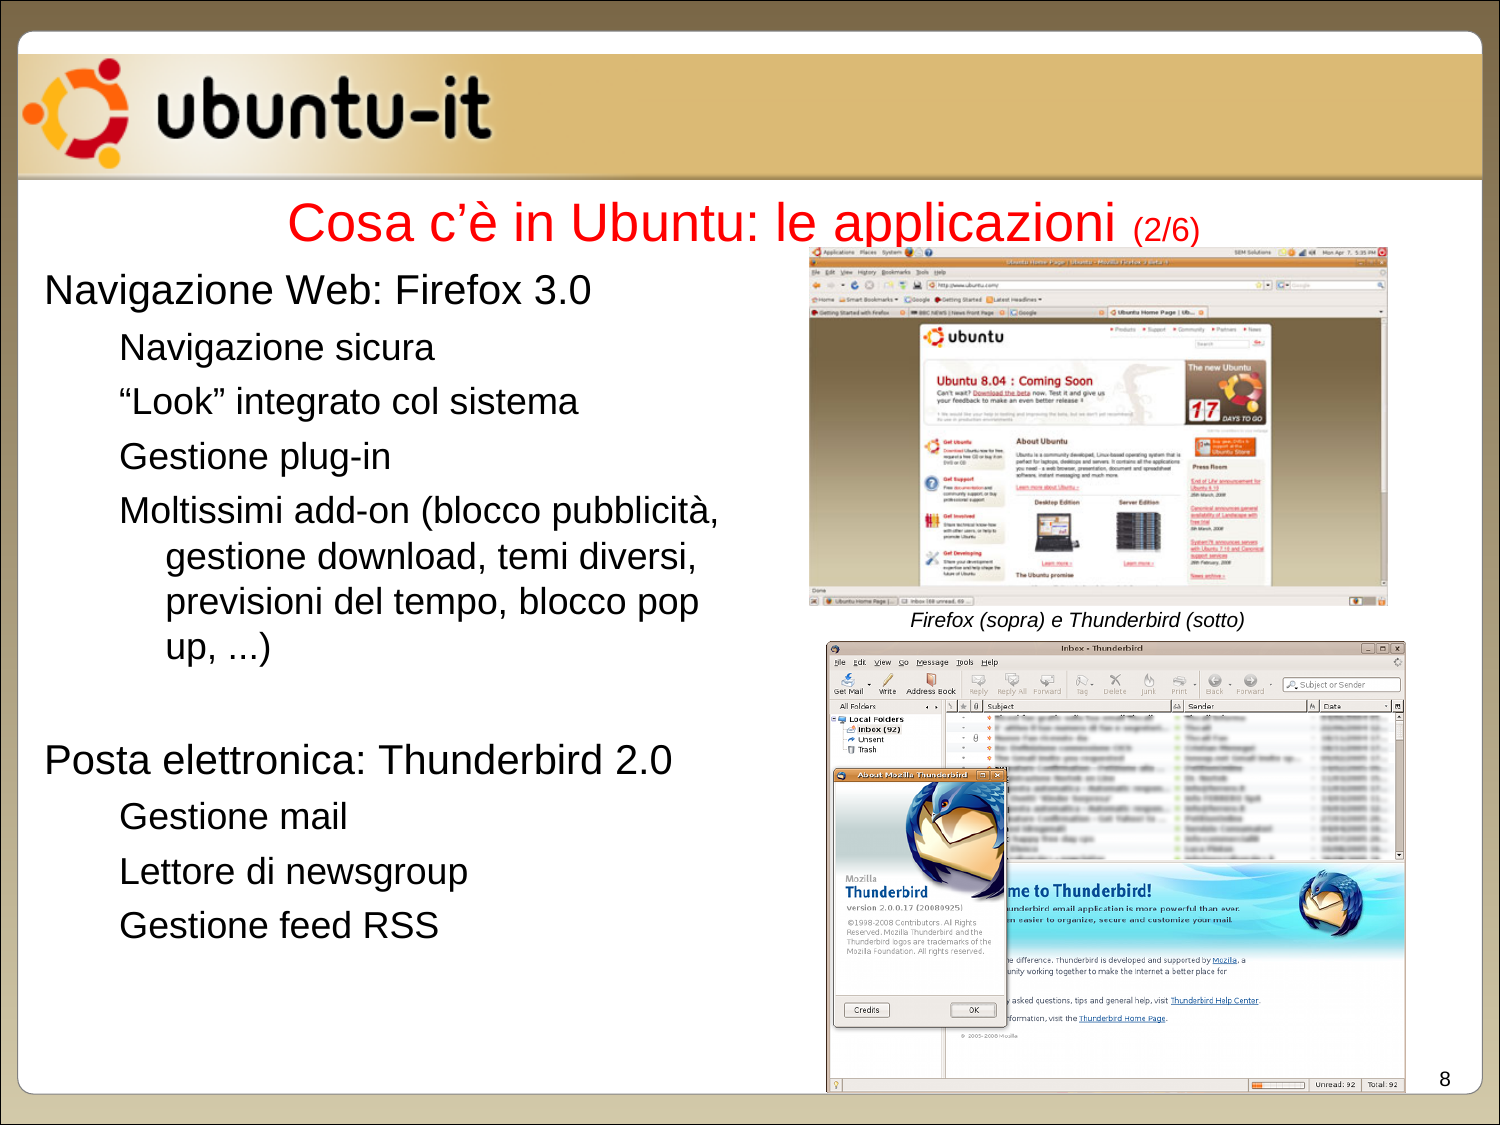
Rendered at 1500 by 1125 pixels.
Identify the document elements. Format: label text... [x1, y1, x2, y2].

picture [809, 247, 1388, 606]
picture [826, 641, 1406, 1093]
title Cosa c’è in Ubuntu: le applicazioni (2/6) [17, 178, 1471, 262]
list Navigazione Web: Firefox 3.0 Navigazione sicura “Look” integrato col sistema Gestione plug-in Moltissimi add-on (blocco pubblicità, gestione download, temi diversi, previsioni del tempo, blocco pop up, ...) Posta elettronica: Thunderbird 2.0 Gestione mail Lettore di newsgroup Gestione feed RSS [29, 255, 798, 1059]
picture [18, 54, 1483, 180]
text_box Firefox (sopra) e Thunderbird (sotto) [856, 599, 1300, 640]
